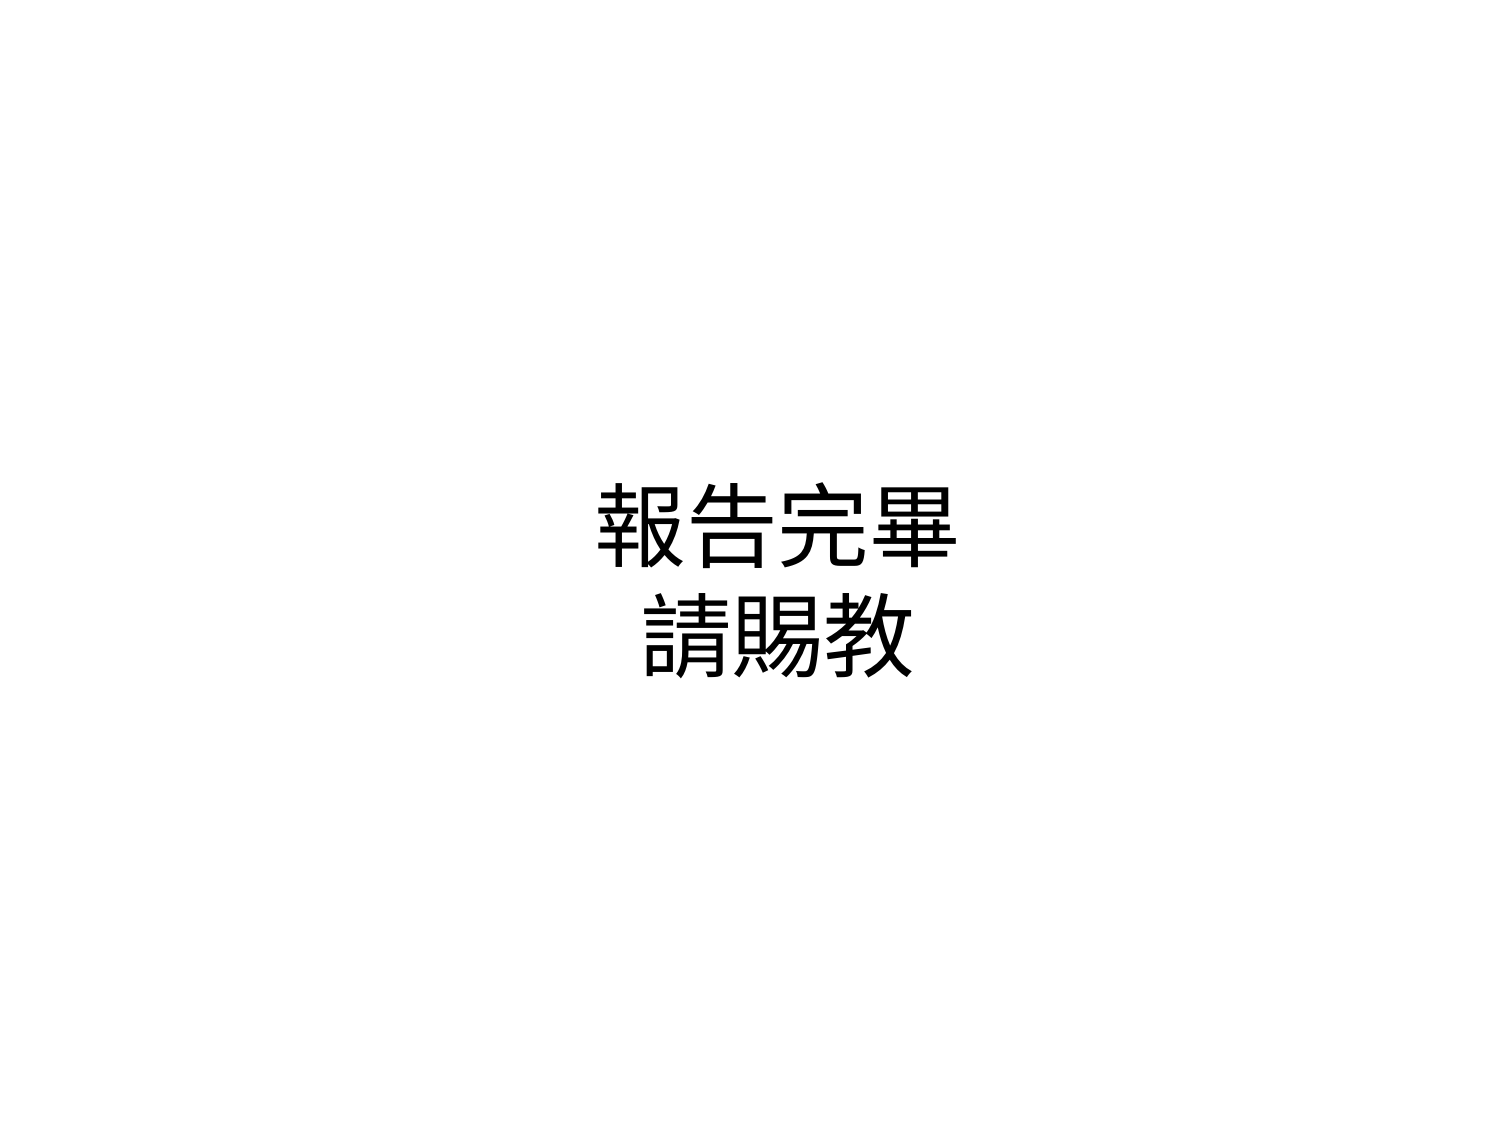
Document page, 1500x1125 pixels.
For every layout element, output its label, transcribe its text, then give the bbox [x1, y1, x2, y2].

title 報告完畢 請賜教 [102, 461, 1453, 697]
